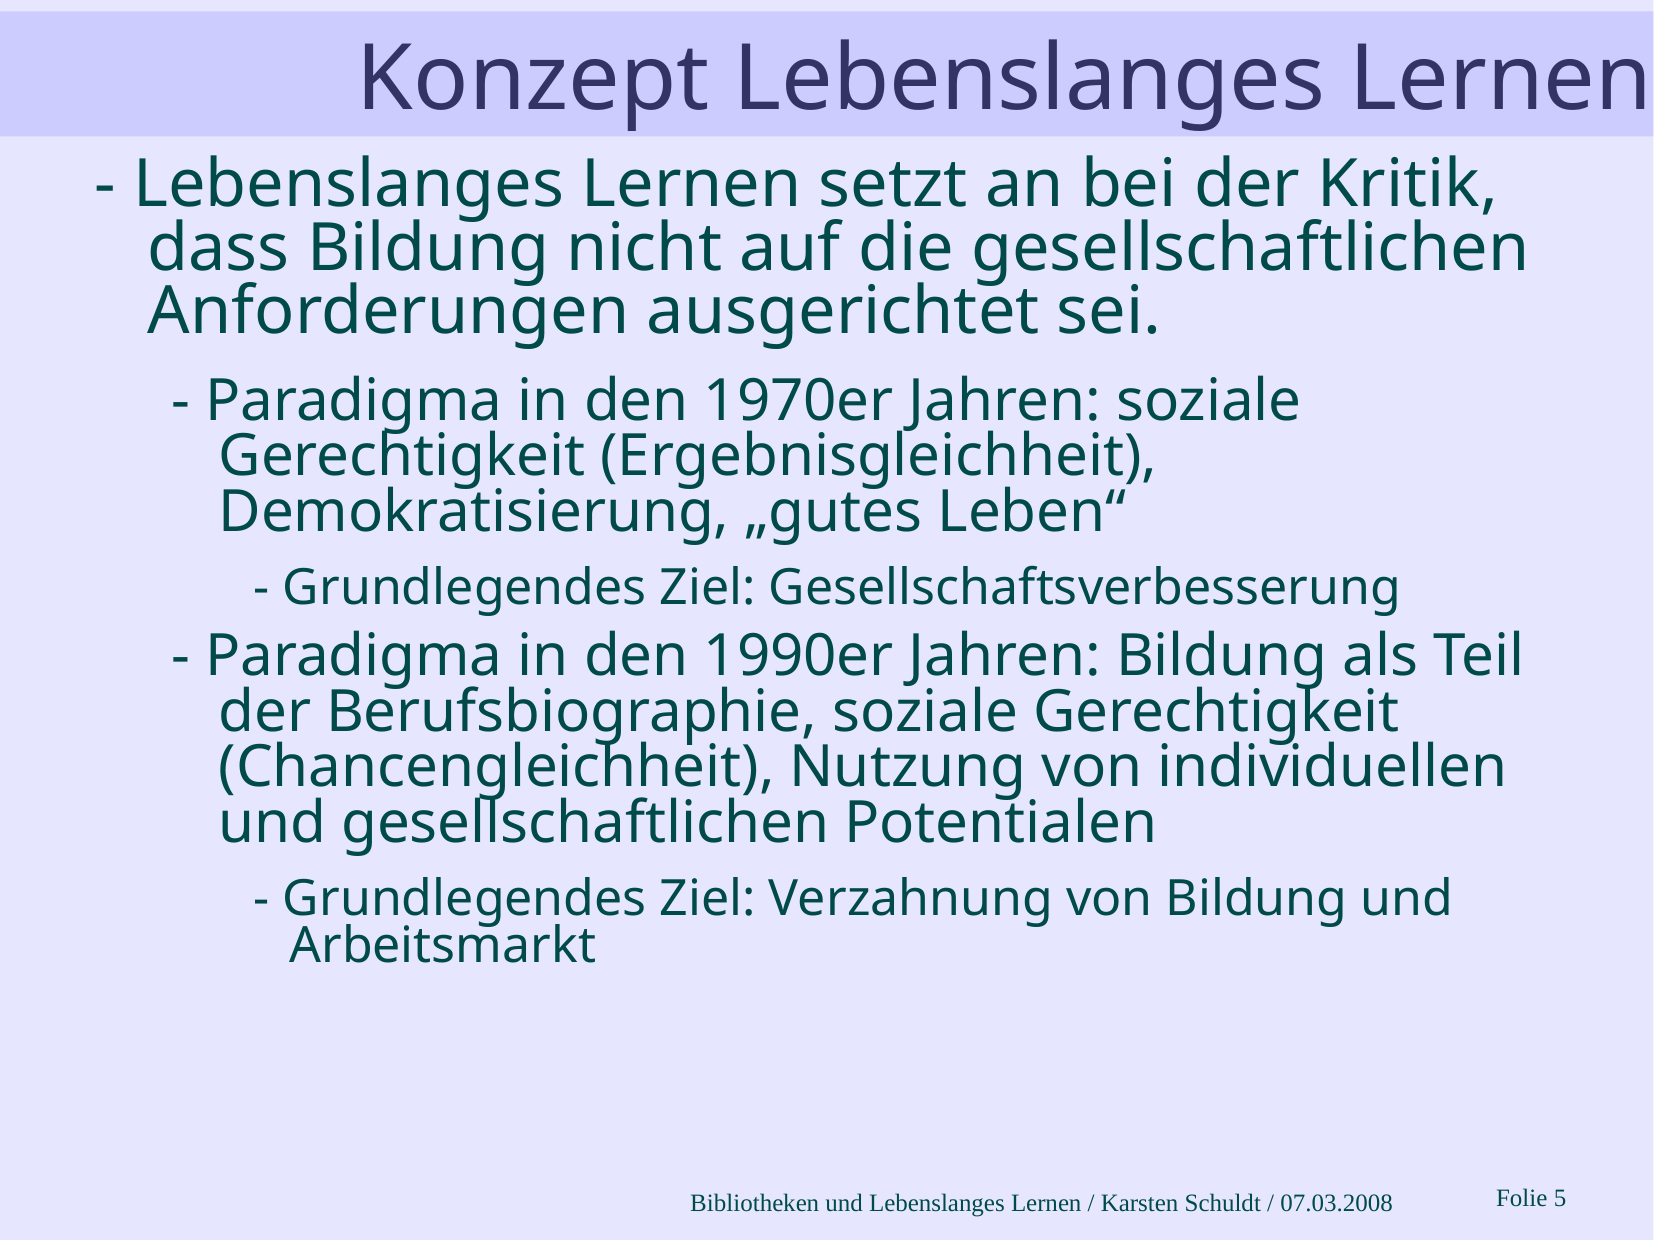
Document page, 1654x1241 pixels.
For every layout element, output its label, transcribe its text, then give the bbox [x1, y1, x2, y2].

list - Lebenslanges Lernen setzt an bei der Kritik, dass Bildung nicht auf die gesellschaftlichen Anforderungen ausgerichtet sei. - Paradigma in den 1970er Jahren: soziale Gerechtigkeit (Ergebnisgleichheit), Demokratisierung, „gutes Leben“ - Grundlegendes Ziel: Gesellschaftsverbesserung - Paradigma in den 1990er Jahren: Bildung als Teil der Berufsbiographie, soziale Gerechtigkeit (Chancengleichheit), Nutzung von individuellen und gesellschaftlichen Potentialen - Grundlegendes Ziel: Verzahnung von Bildung und Arbeitsmarkt [76, 155, 1565, 1078]
title Konzept Lebenslanges Lernen [0, 0, 1654, 151]
